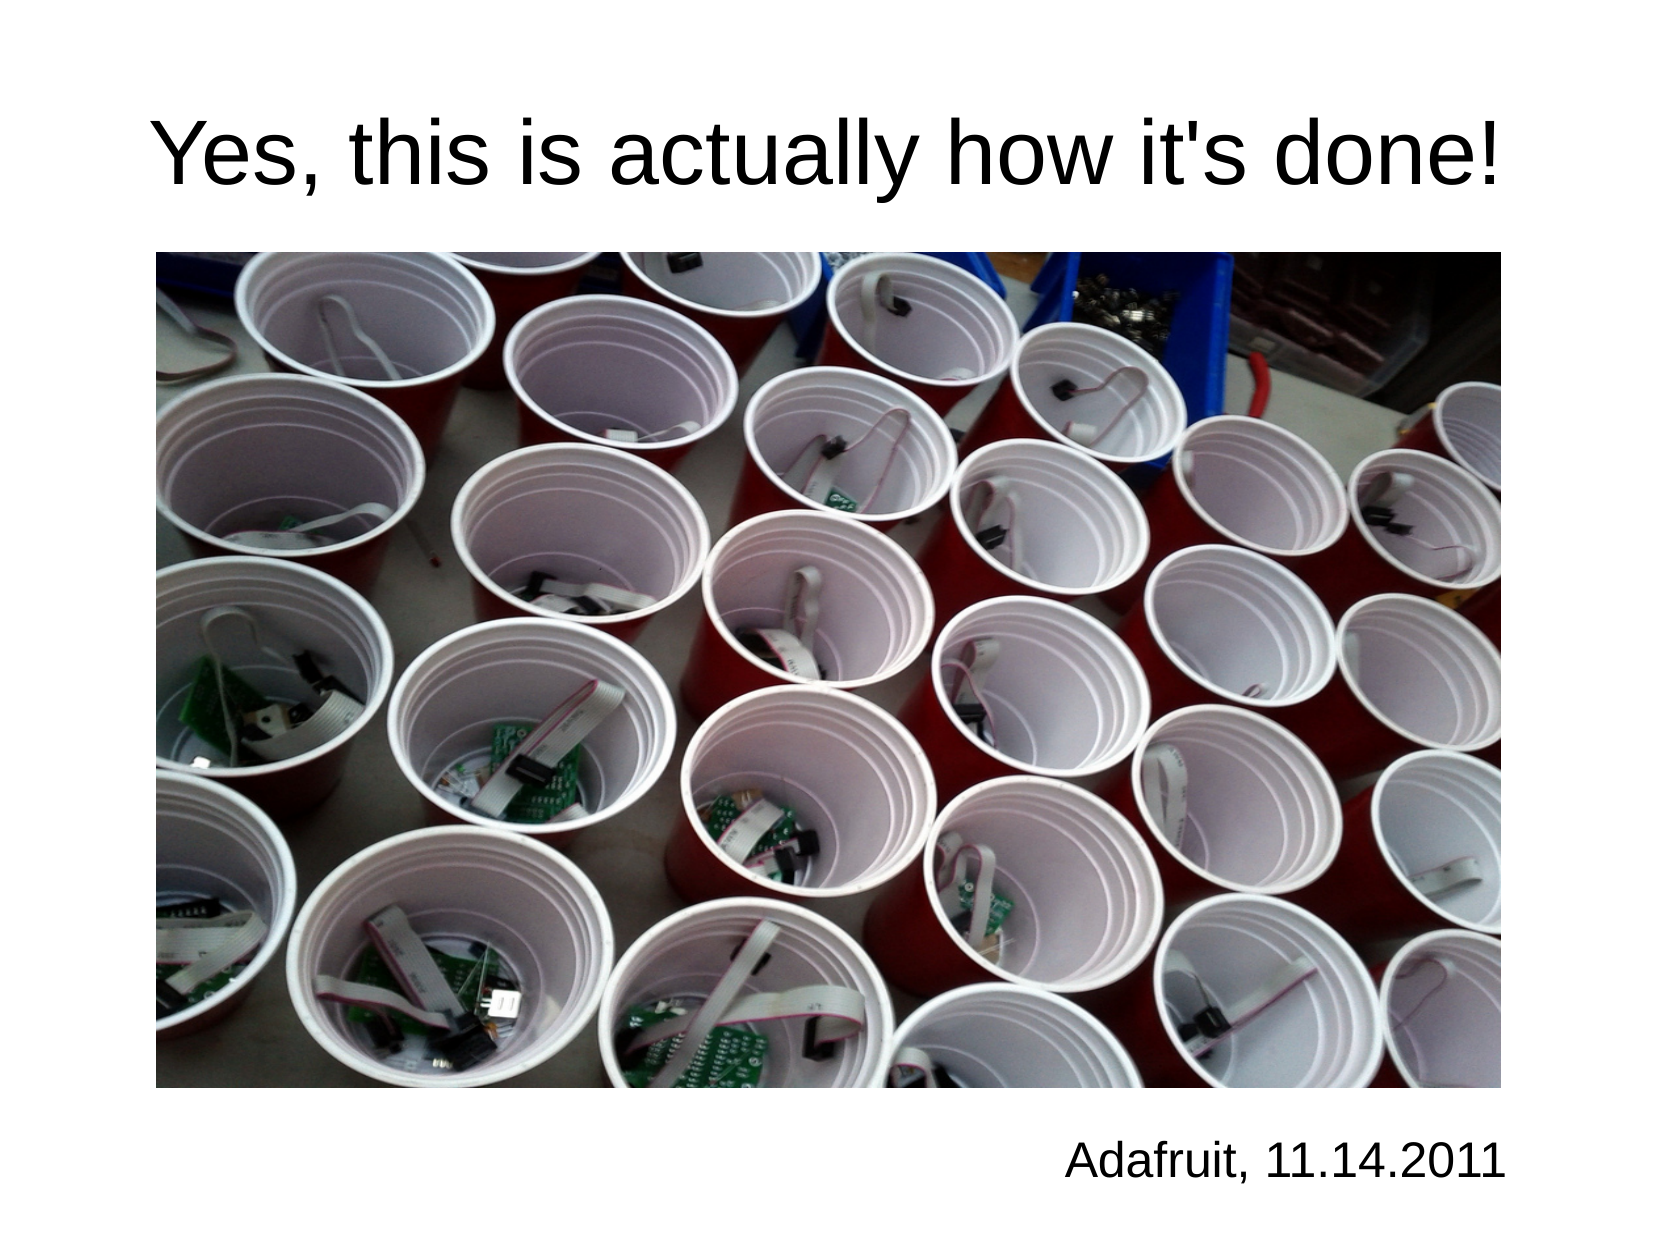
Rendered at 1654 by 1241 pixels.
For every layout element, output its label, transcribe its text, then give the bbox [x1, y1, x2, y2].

title Yes, this is actually how it's done! [82, 49, 1571, 257]
text_box Adafruit, 11.14.2011 [1050, 1125, 1523, 1196]
picture [156, 252, 1501, 1088]
